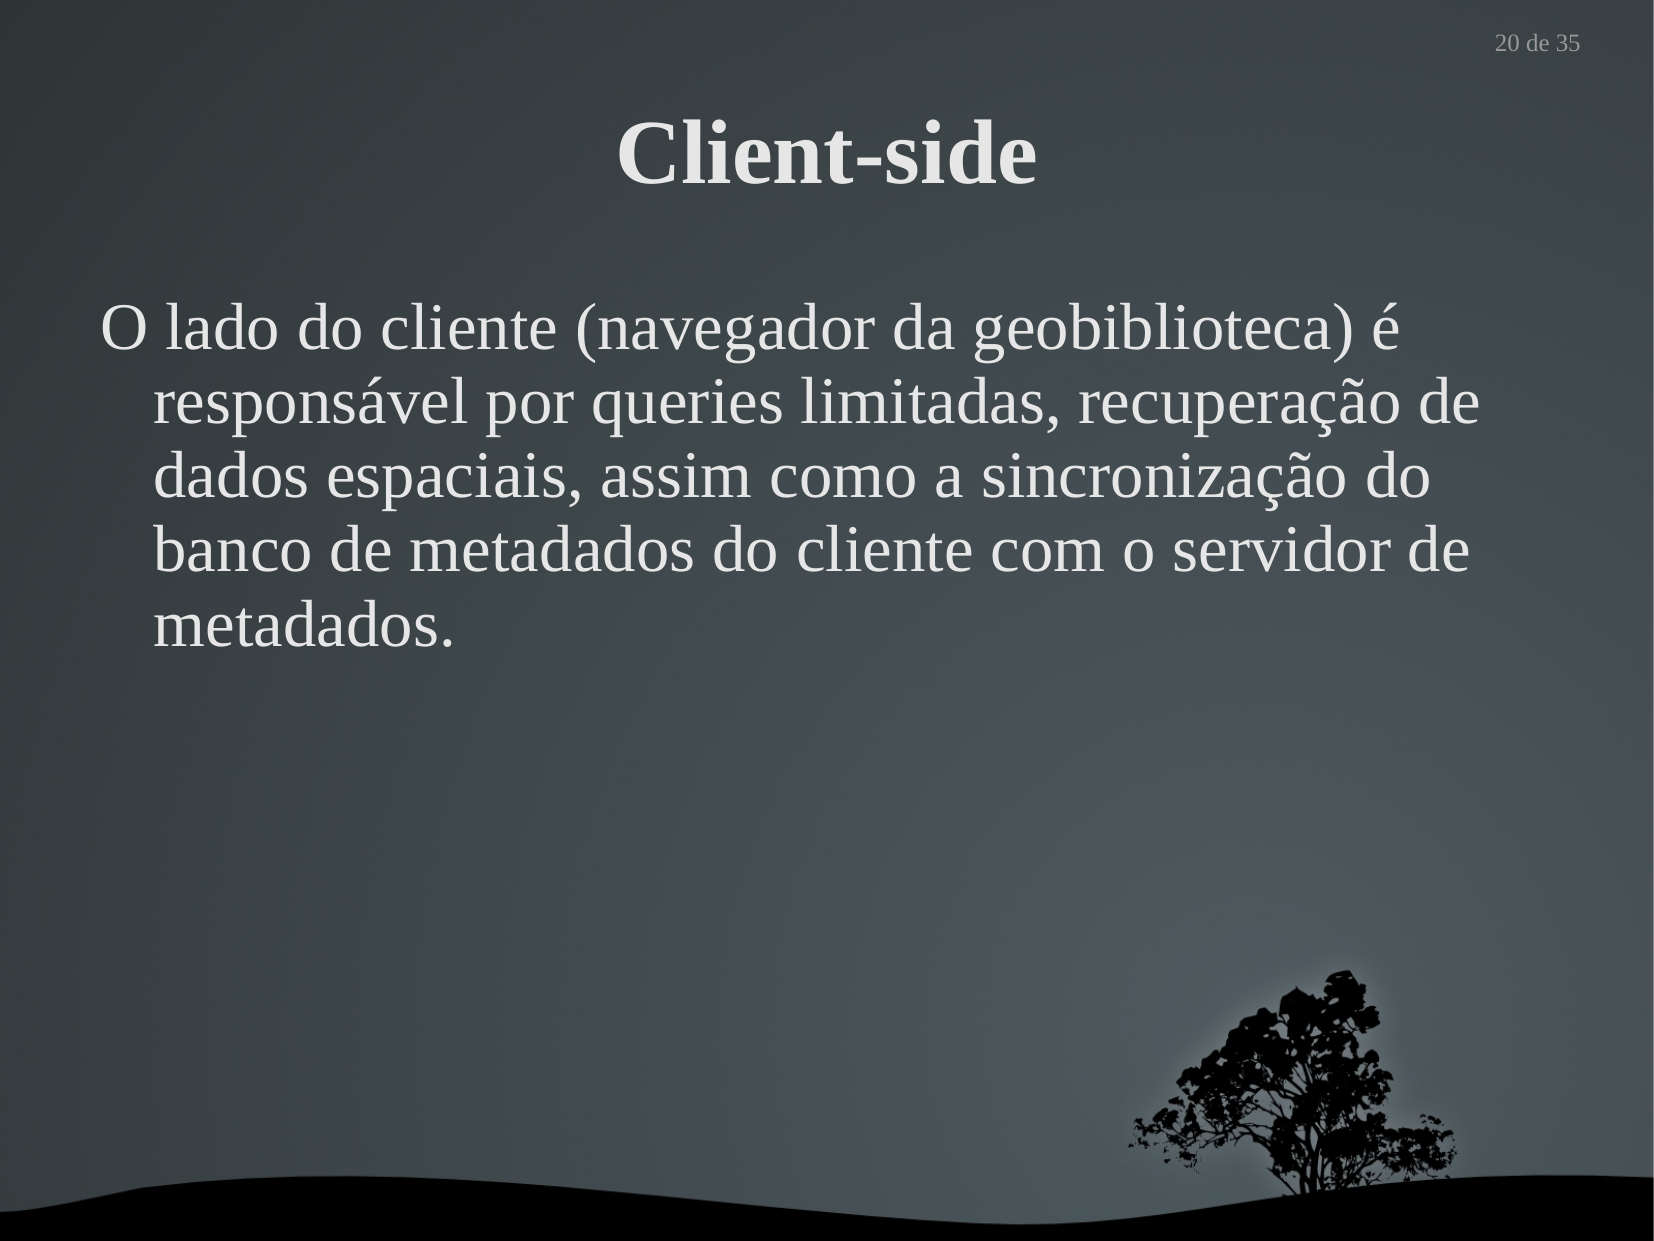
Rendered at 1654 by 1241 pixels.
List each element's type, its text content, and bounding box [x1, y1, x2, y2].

title Client-side [82, 56, 1571, 250]
picture [0, 0, 1654, 1241]
list O lado do cliente (navegador da geobiblioteca) é responsável por queries limitadas, recuperação de dados espaciais, assim como a sincronização do banco de metadados do cliente com o servidor de metadados. [82, 290, 1571, 1094]
